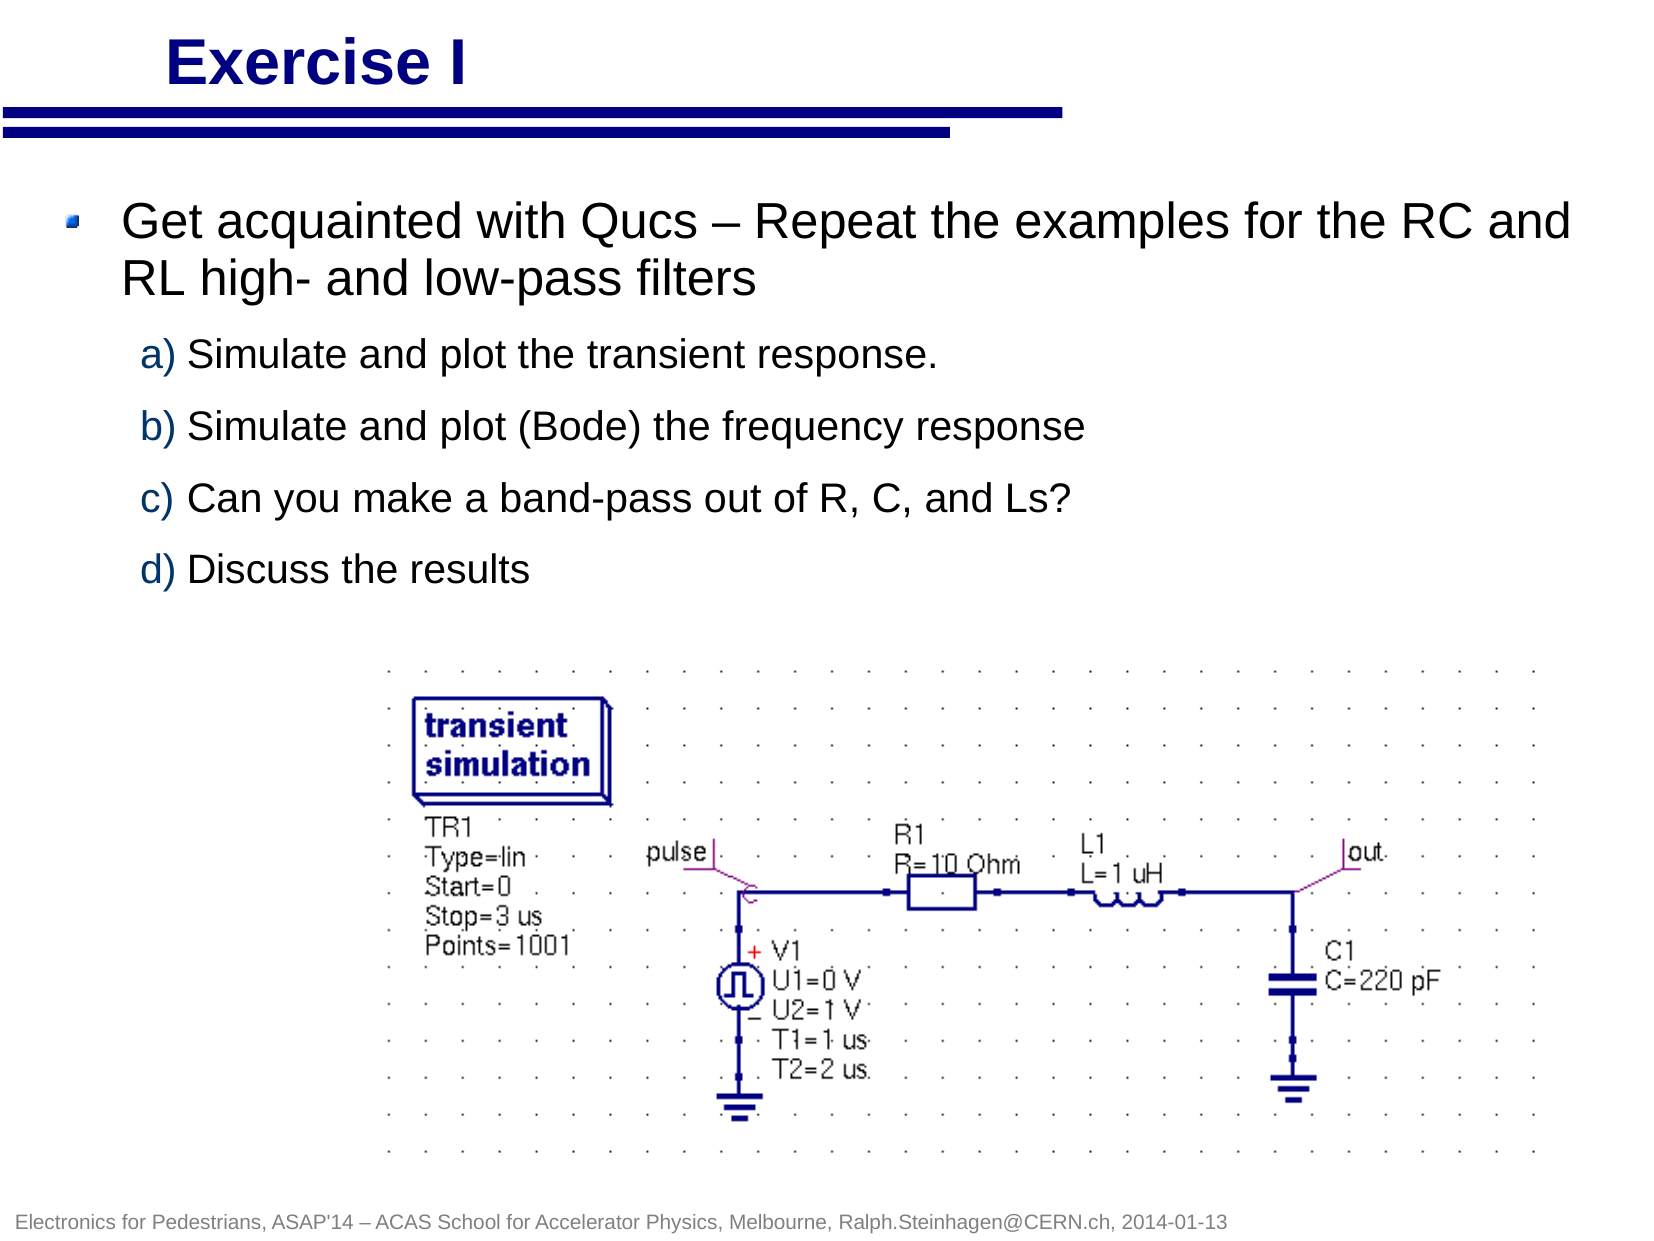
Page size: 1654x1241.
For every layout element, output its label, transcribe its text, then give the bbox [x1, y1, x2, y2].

picture [386, 665, 1569, 1159]
title Exercise I [165, 0, 1323, 124]
list Get acquainted with Qucs – Repeat the examples for the RC and RL high- and low-pass filters Simulate and plot the transient response. Simulate and plot (Bode) the frequency response Can you make a band-pass out of R, C, and Ls? Discuss the results [65, 192, 1628, 1205]
